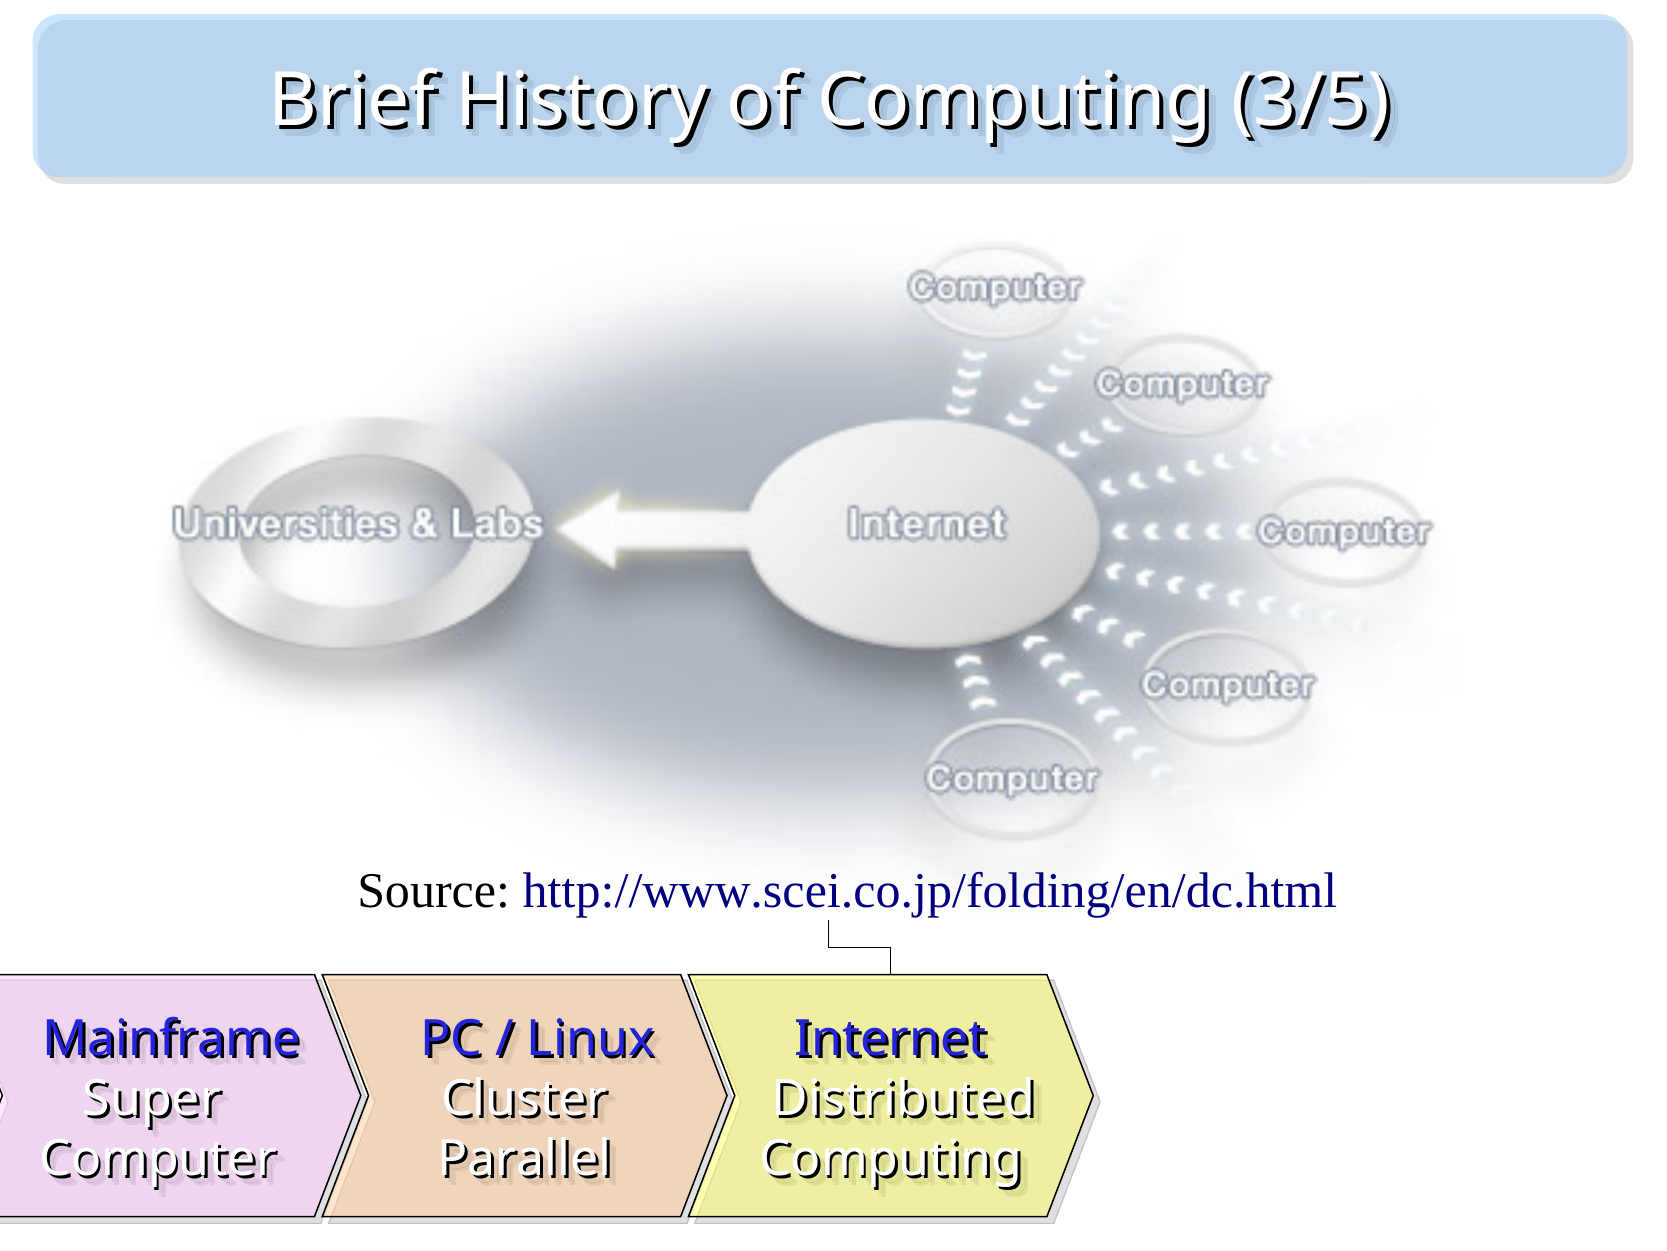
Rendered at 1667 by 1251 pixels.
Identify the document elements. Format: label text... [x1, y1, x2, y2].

text_box Mainframe Super Computer [0, 974, 361, 1217]
text_box Brief History of Computing (3/5) [32, 14, 1628, 178]
text_box PC / Linux Cluster Parallel [322, 974, 728, 1217]
text_box Internet Distributed Computing [688, 986, 1094, 1217]
picture [148, 211, 1509, 921]
text_box Source: http://www.scei.co.jp/folding/en/dc.html [342, 850, 1376, 986]
